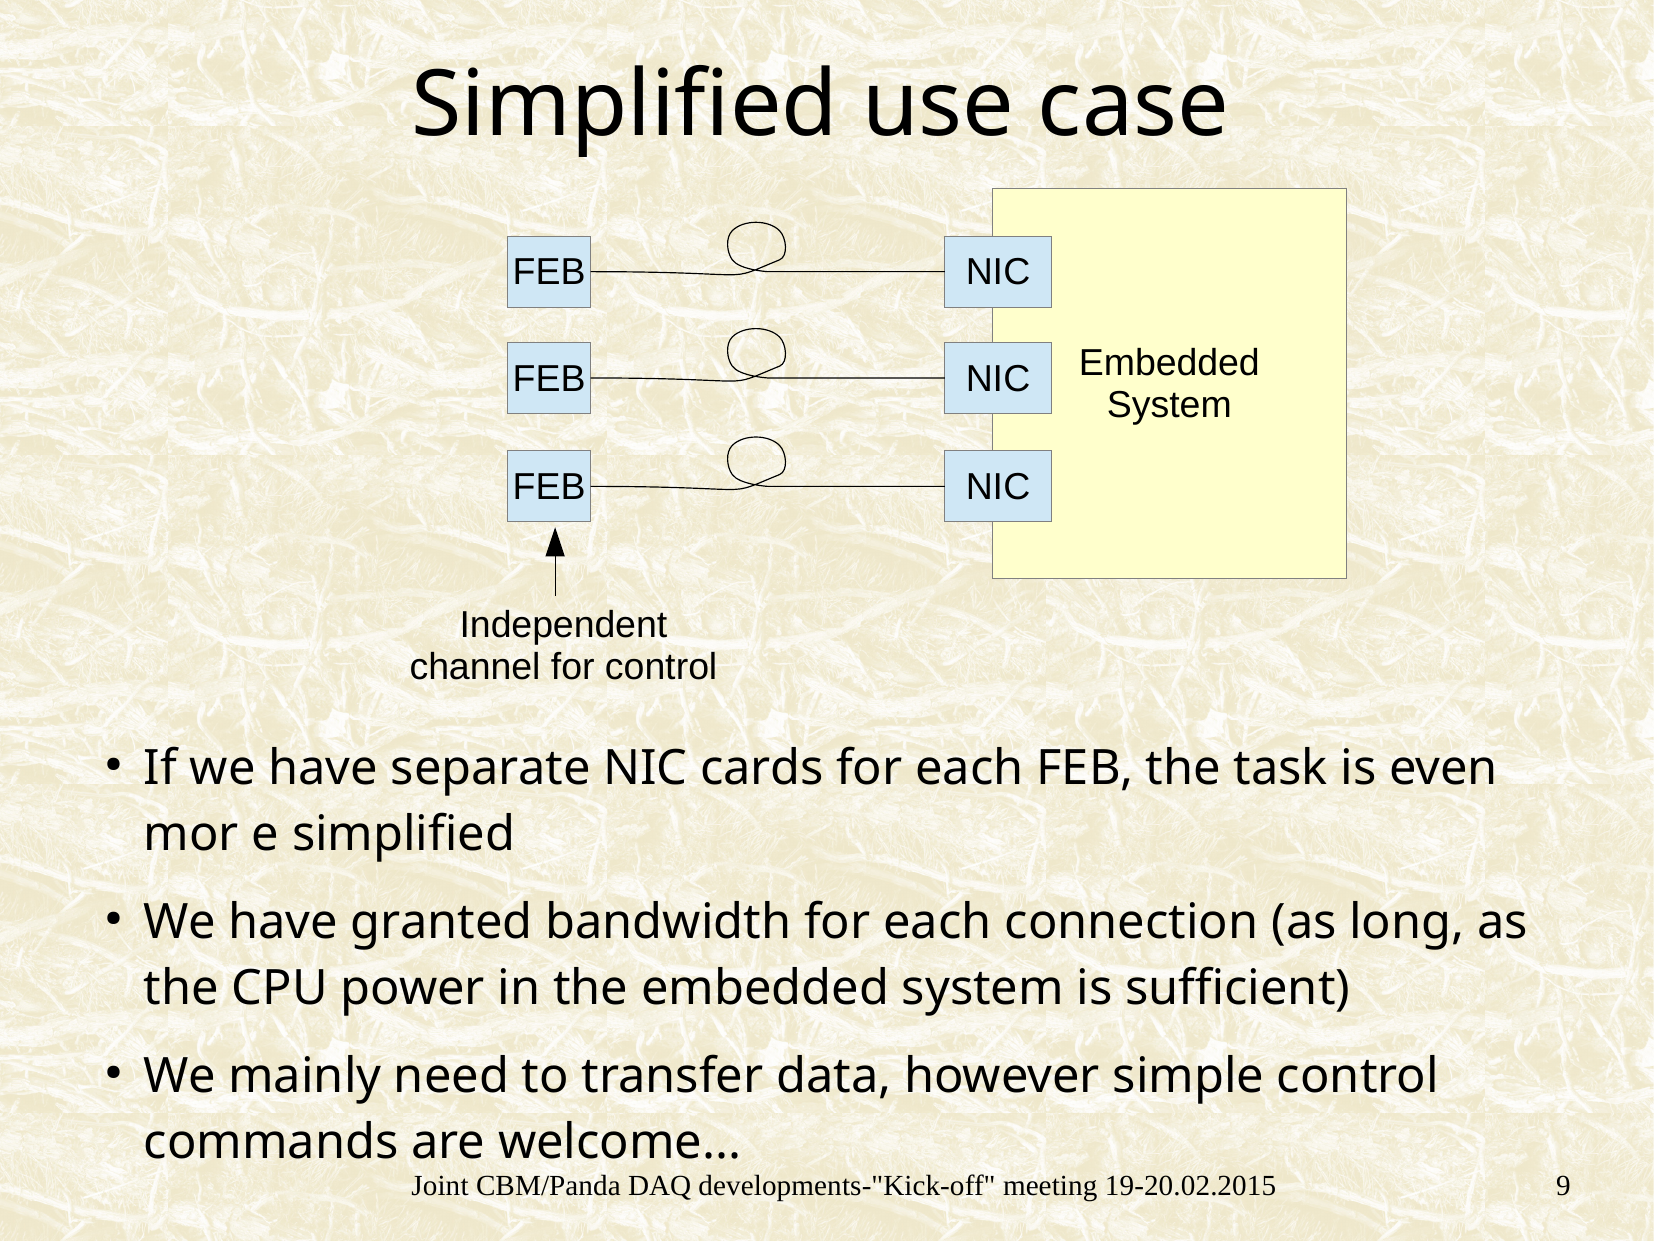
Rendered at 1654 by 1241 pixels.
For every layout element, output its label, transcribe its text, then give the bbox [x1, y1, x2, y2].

title Simplified use case [35, 11, 1607, 189]
list If we have separate NIC cards for each FEB, the task is even mor e simplified We have granted bandwidth for each connection (as long, as the CPU power in the embedded system is sufficient) We mainly need to transfer data, however simple control commands are welcome... [92, 732, 1595, 1182]
text_box FEB [507, 342, 591, 414]
text_box FEB [507, 236, 591, 308]
text_box NIC [944, 236, 1052, 308]
picture [0, 0, 1654, 1241]
text_box FEB [507, 450, 591, 522]
text_box Embedded System [992, 189, 1347, 579]
text_box NIC [944, 450, 1052, 522]
text_box NIC [944, 342, 1052, 414]
text_box Independent channel for control [394, 595, 733, 695]
